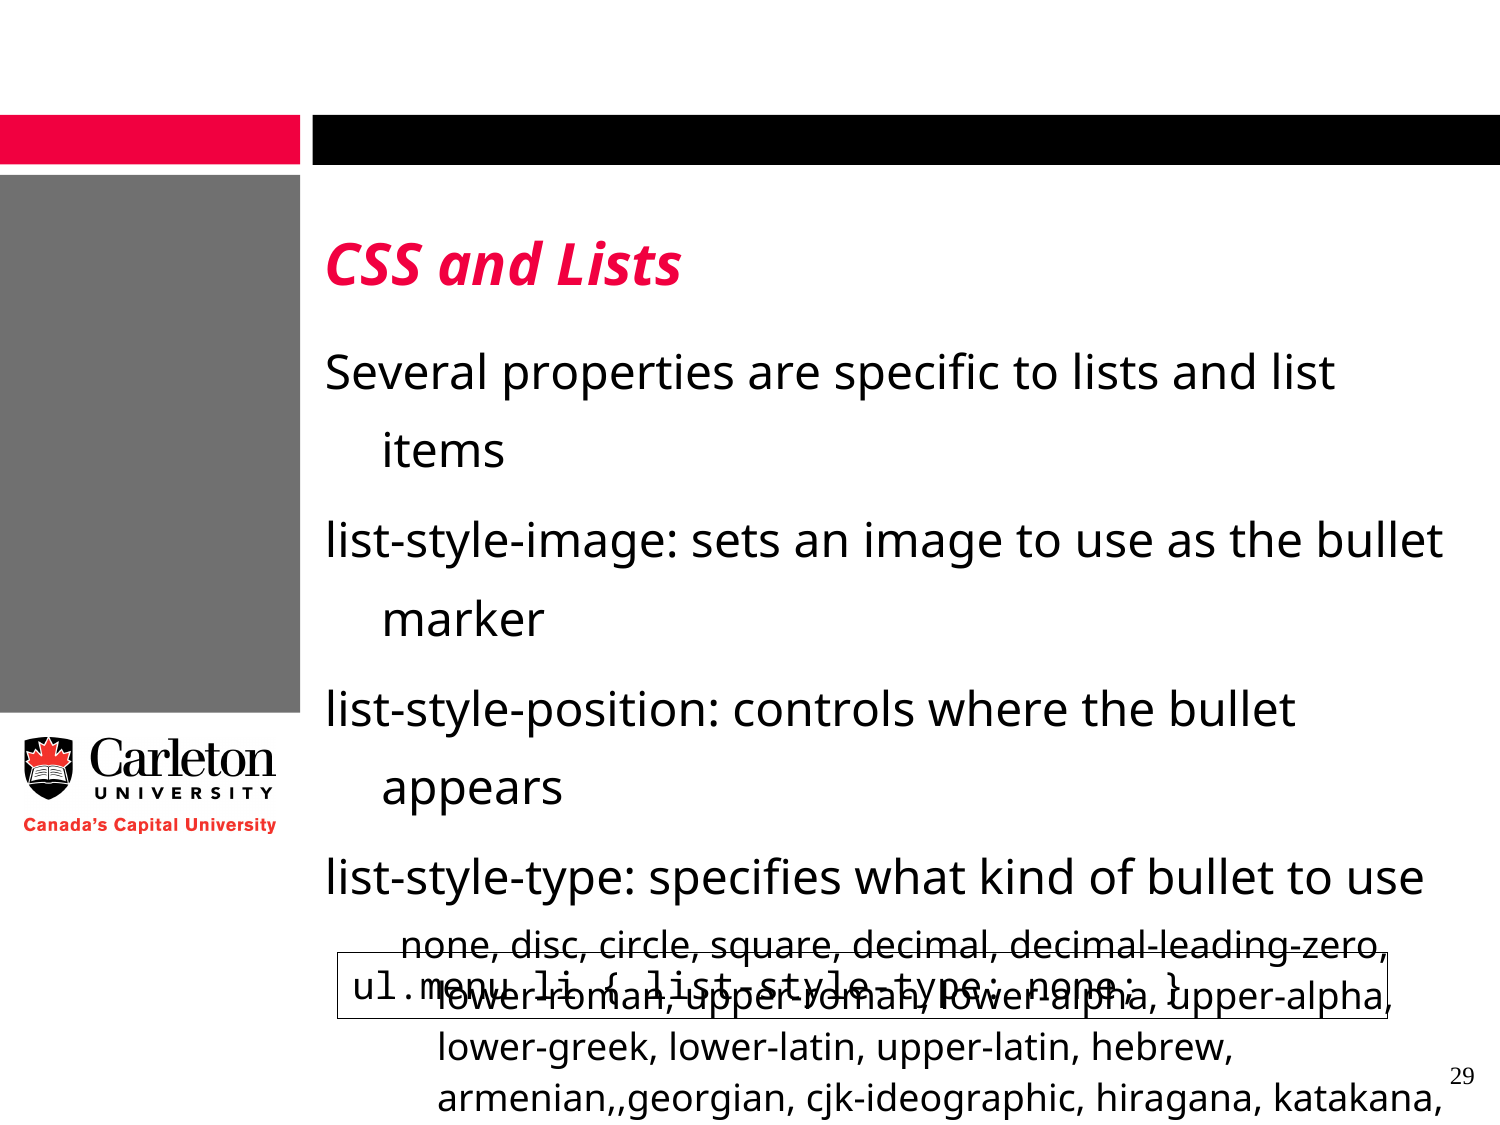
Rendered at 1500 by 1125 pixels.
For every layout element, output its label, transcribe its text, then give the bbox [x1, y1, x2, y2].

title CSS and Lists [324, 194, 1450, 324]
list Several properties are specific to lists and list items list-style-image: sets an image to use as the bullet marker list-style-position: controls where the bullet appears list-style-type: specifies what kind of bullet to use none, disc, circle, square, decimal, decimal-leading-zero, lower-roman, upper-roman, lower-alpha, upper-alpha, lower-greek, lower-latin, upper-latin, hebrew, armenian,,georgian, cjk-ideographic, hiragana, katakana, hiragana-iroha, katakana-iroha [324, 324, 1450, 1073]
text_box ul.menu li { list-style-type: none; } [337, 952, 1388, 1013]
picture [24, 737, 276, 834]
